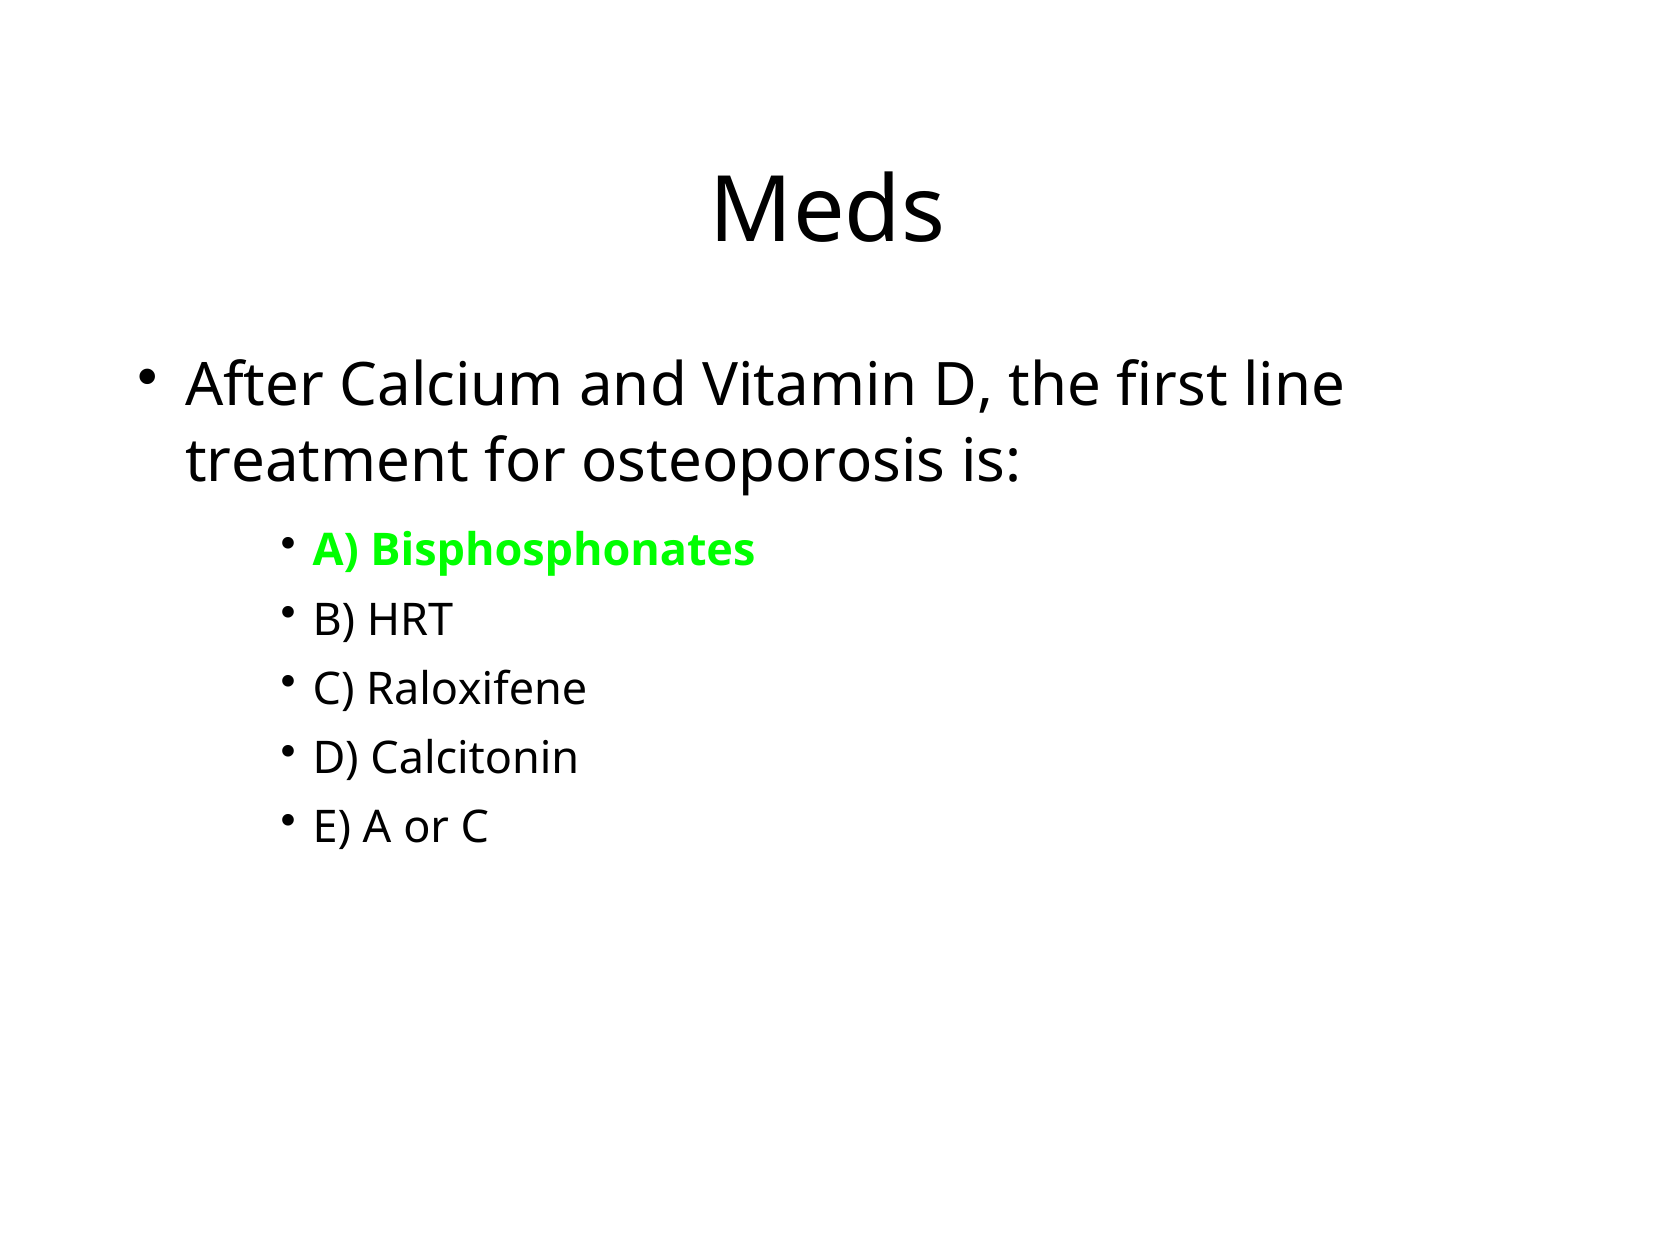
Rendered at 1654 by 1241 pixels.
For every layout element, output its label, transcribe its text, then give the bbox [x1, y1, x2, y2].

list After Calcium and Vitamin D, the first line treatment for osteoporosis is: A) Bisphosphonates B) HRT C) Raloxifene D) Calcitonin E) A or C [121, 344, 1534, 855]
title Meds [121, 155, 1534, 258]
